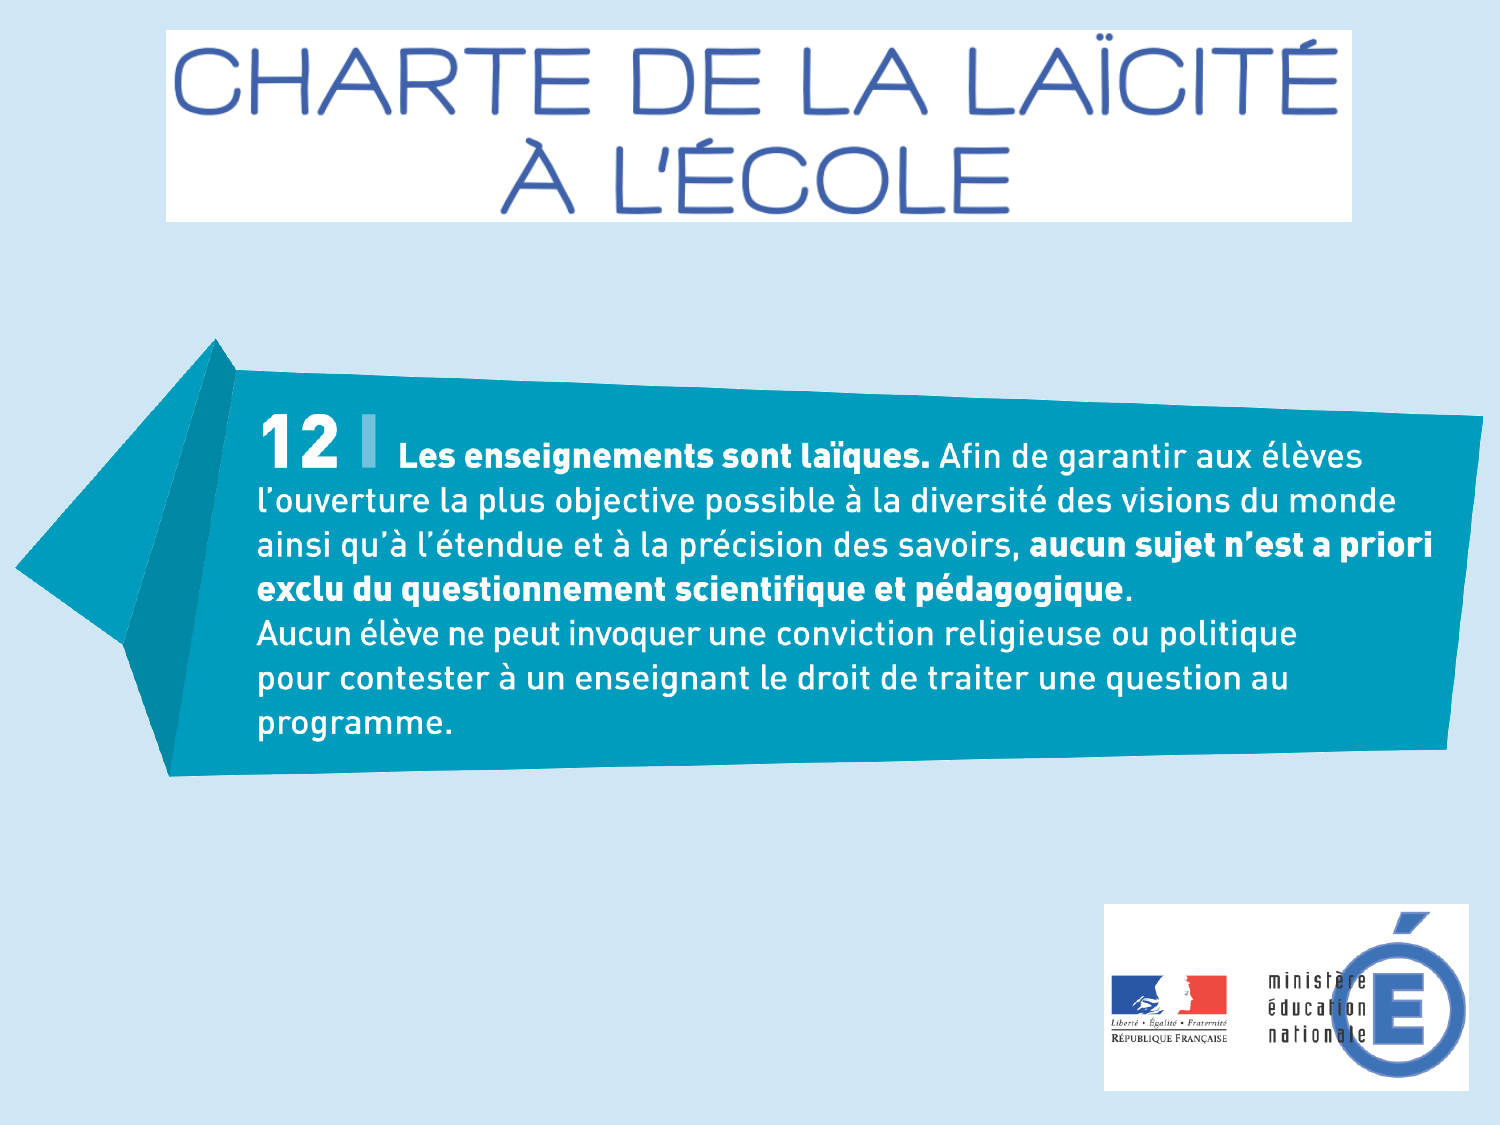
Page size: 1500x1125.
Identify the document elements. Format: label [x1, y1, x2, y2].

picture [1104, 904, 1469, 1091]
picture [166, 30, 1352, 222]
picture [4, 337, 1496, 787]
